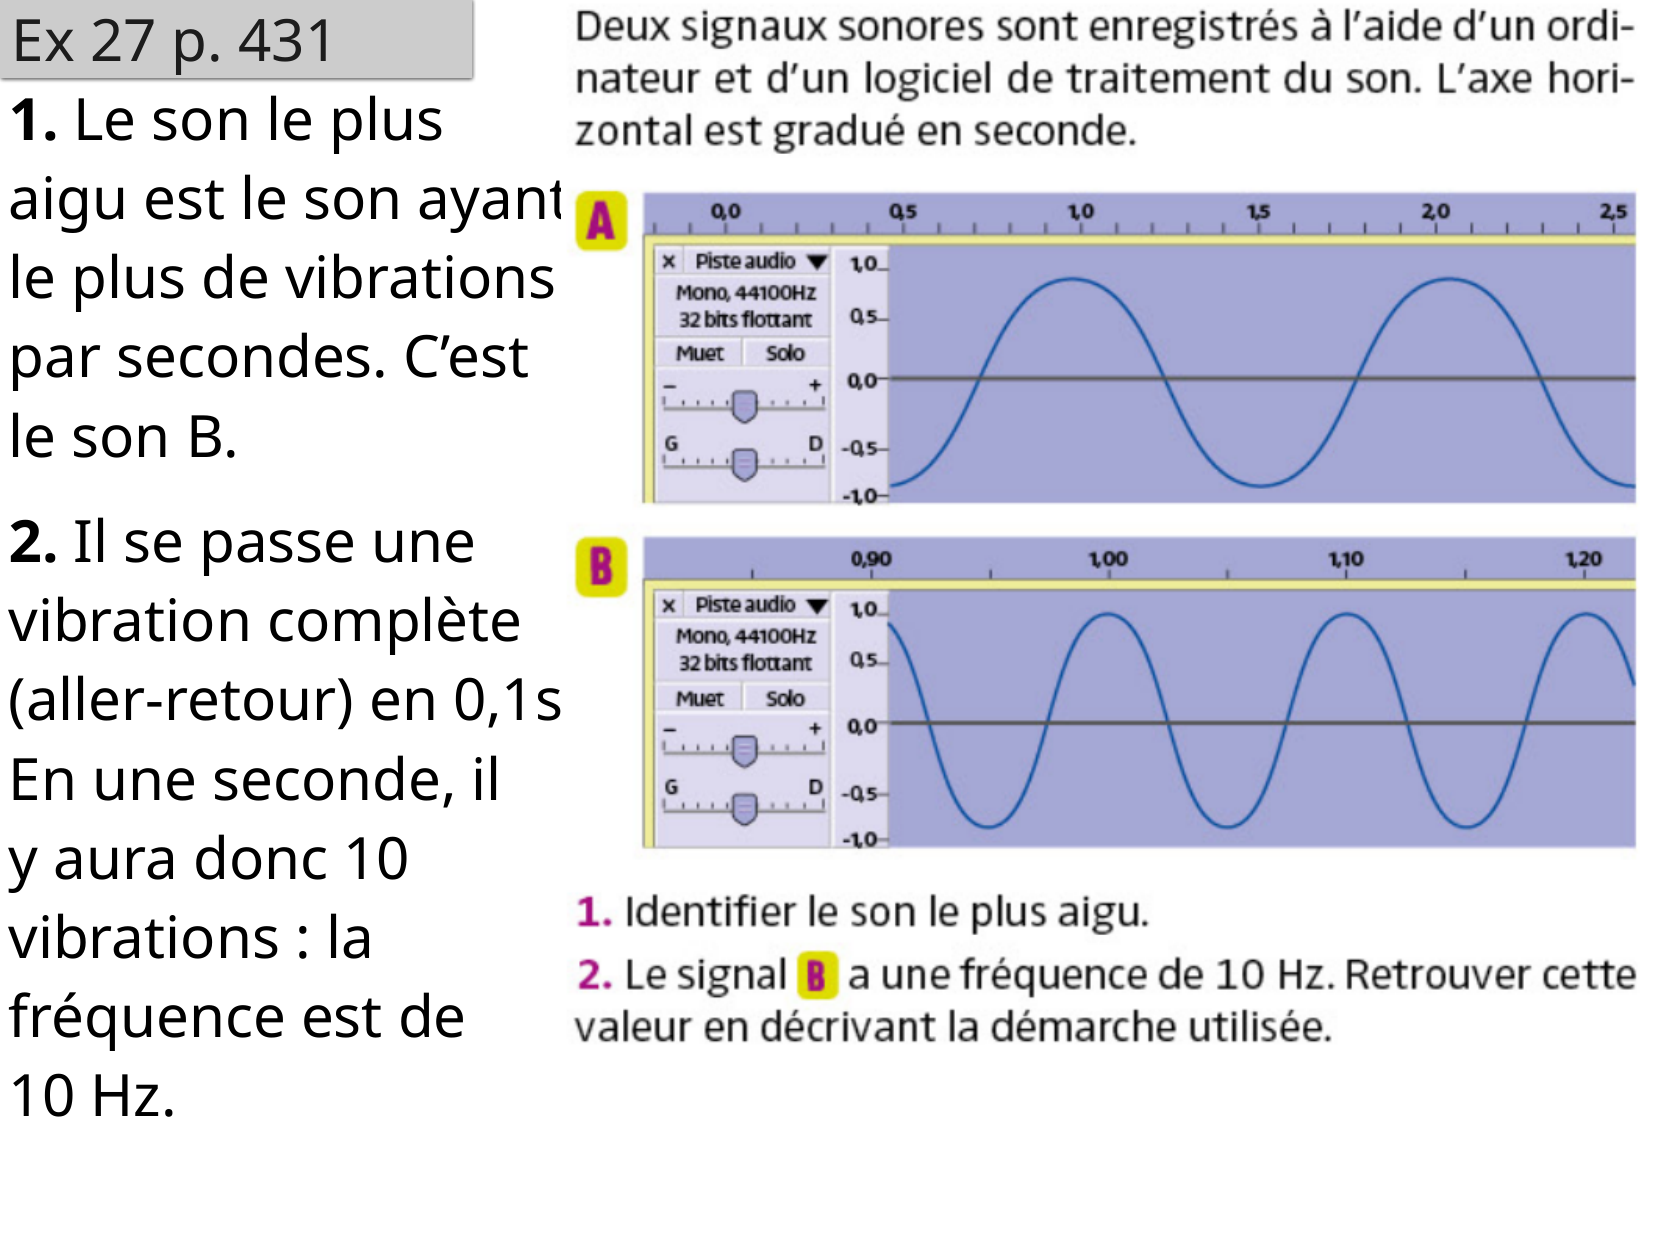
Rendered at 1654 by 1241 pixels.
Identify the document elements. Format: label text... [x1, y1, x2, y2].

title Ex 27 p. 431 [0, 0, 473, 79]
list 1. Le son le plus aigu est le son ayant le plus de vibrations par secondes. C’est le son B. 2. Il se passe une vibration complète (aller-retour) en 0,1s. En une seconde, il y aura donc 10 vibrations : la fréquence est de 10 Hz. [8, 78, 1654, 1241]
picture [561, 0, 1652, 1054]
